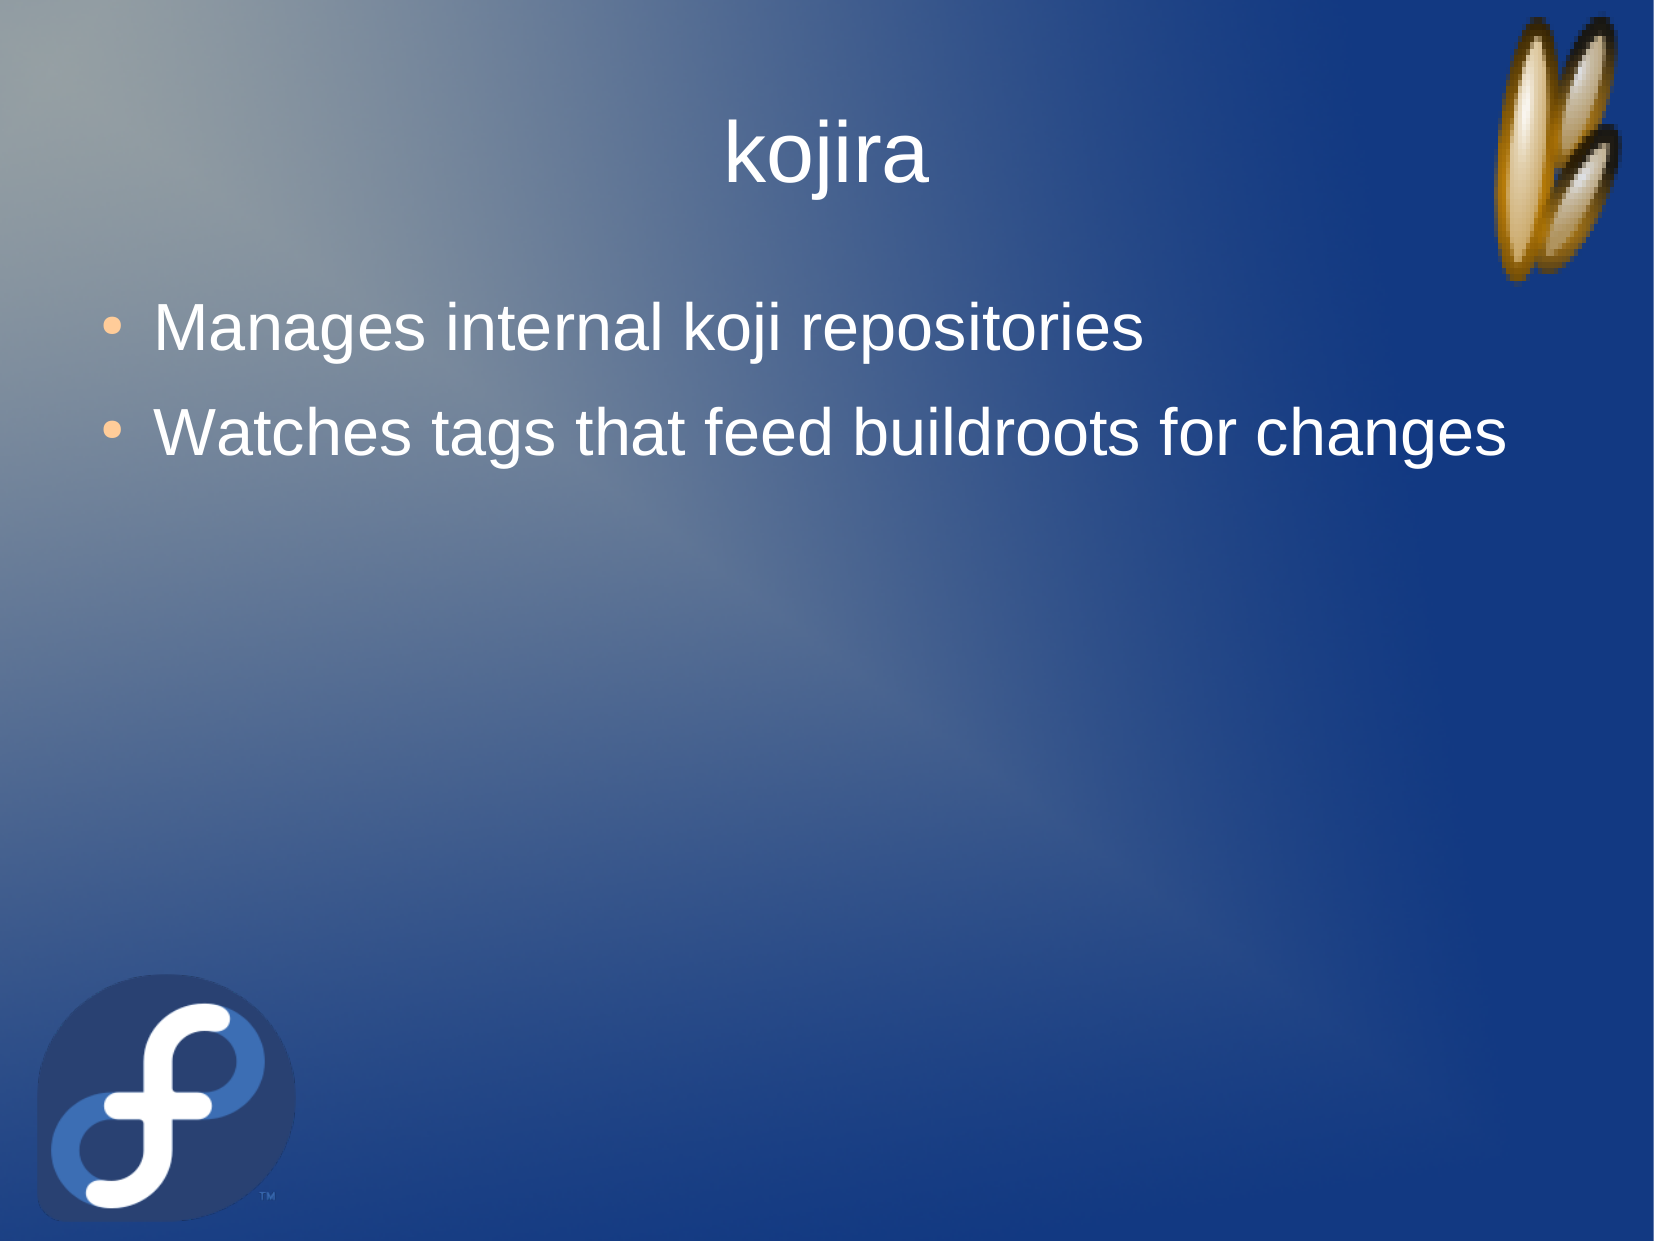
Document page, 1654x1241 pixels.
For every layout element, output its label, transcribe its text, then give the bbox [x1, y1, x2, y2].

picture [0, 0, 1654, 1241]
list Manages internal koji repositories Watches tags that feed buildroots for changes [82, 290, 1571, 1109]
title kojira [82, 49, 1571, 257]
